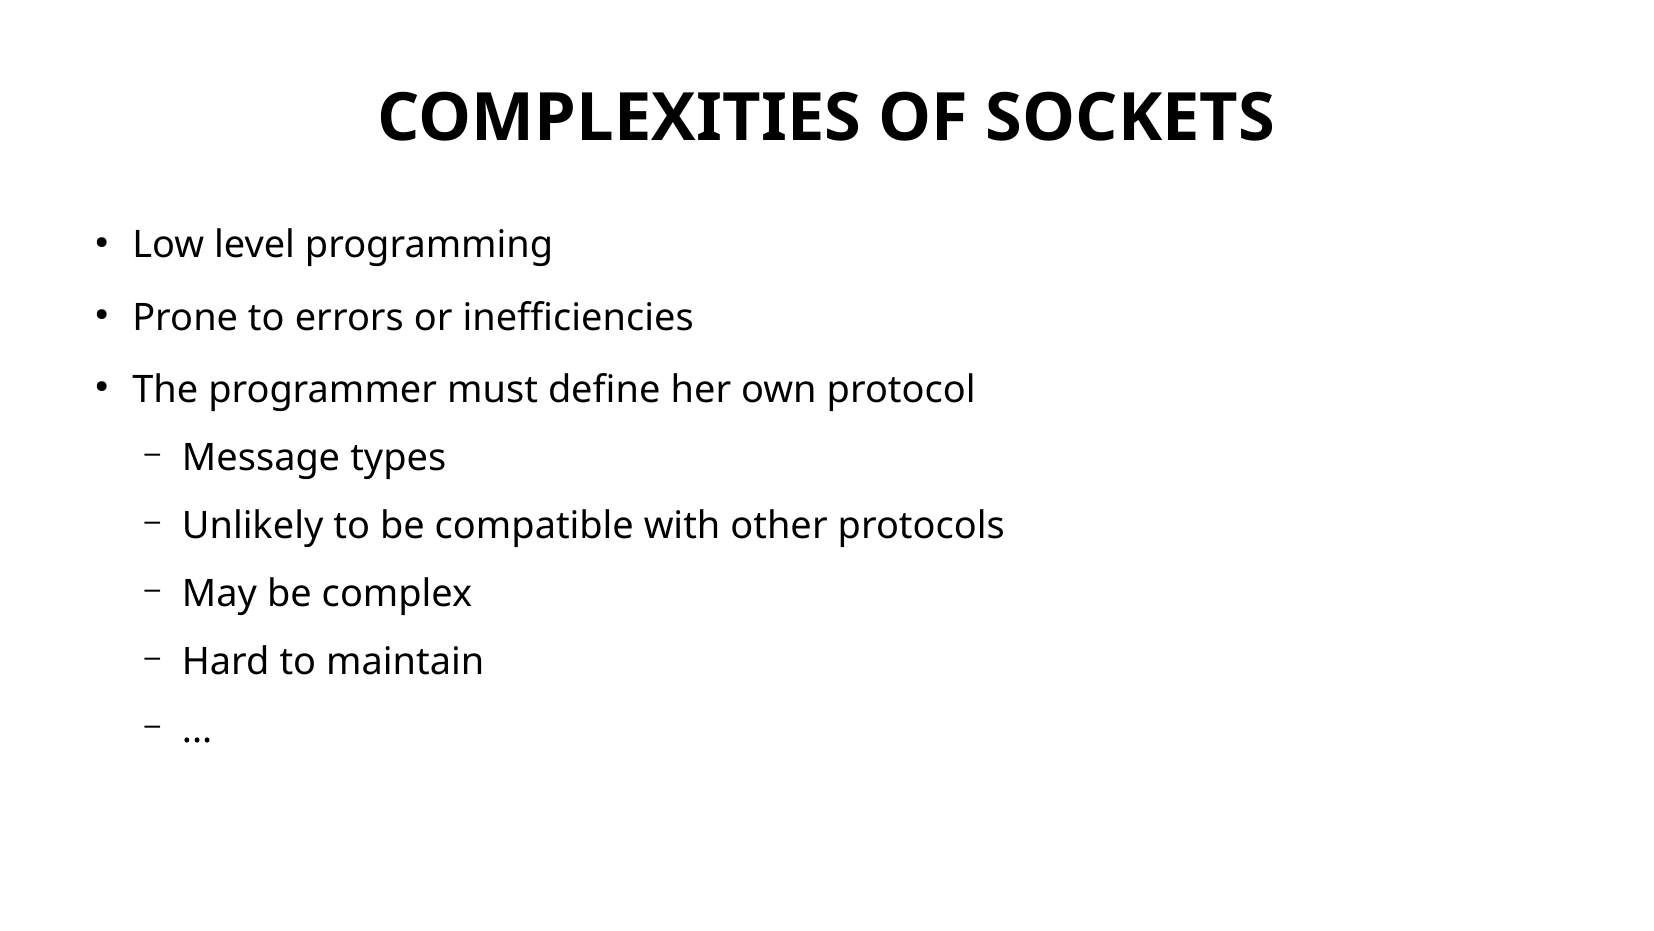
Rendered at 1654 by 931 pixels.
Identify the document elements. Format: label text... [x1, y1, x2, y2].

list Low level programming Prone to errors or inefficiencies The programmer must define her own protocol Message types Unlikely to be compatible with other protocols May be complex Hard to maintain ... [82, 217, 1571, 757]
title COMPLEXITIES OF SOCKETS [82, 36, 1571, 193]
